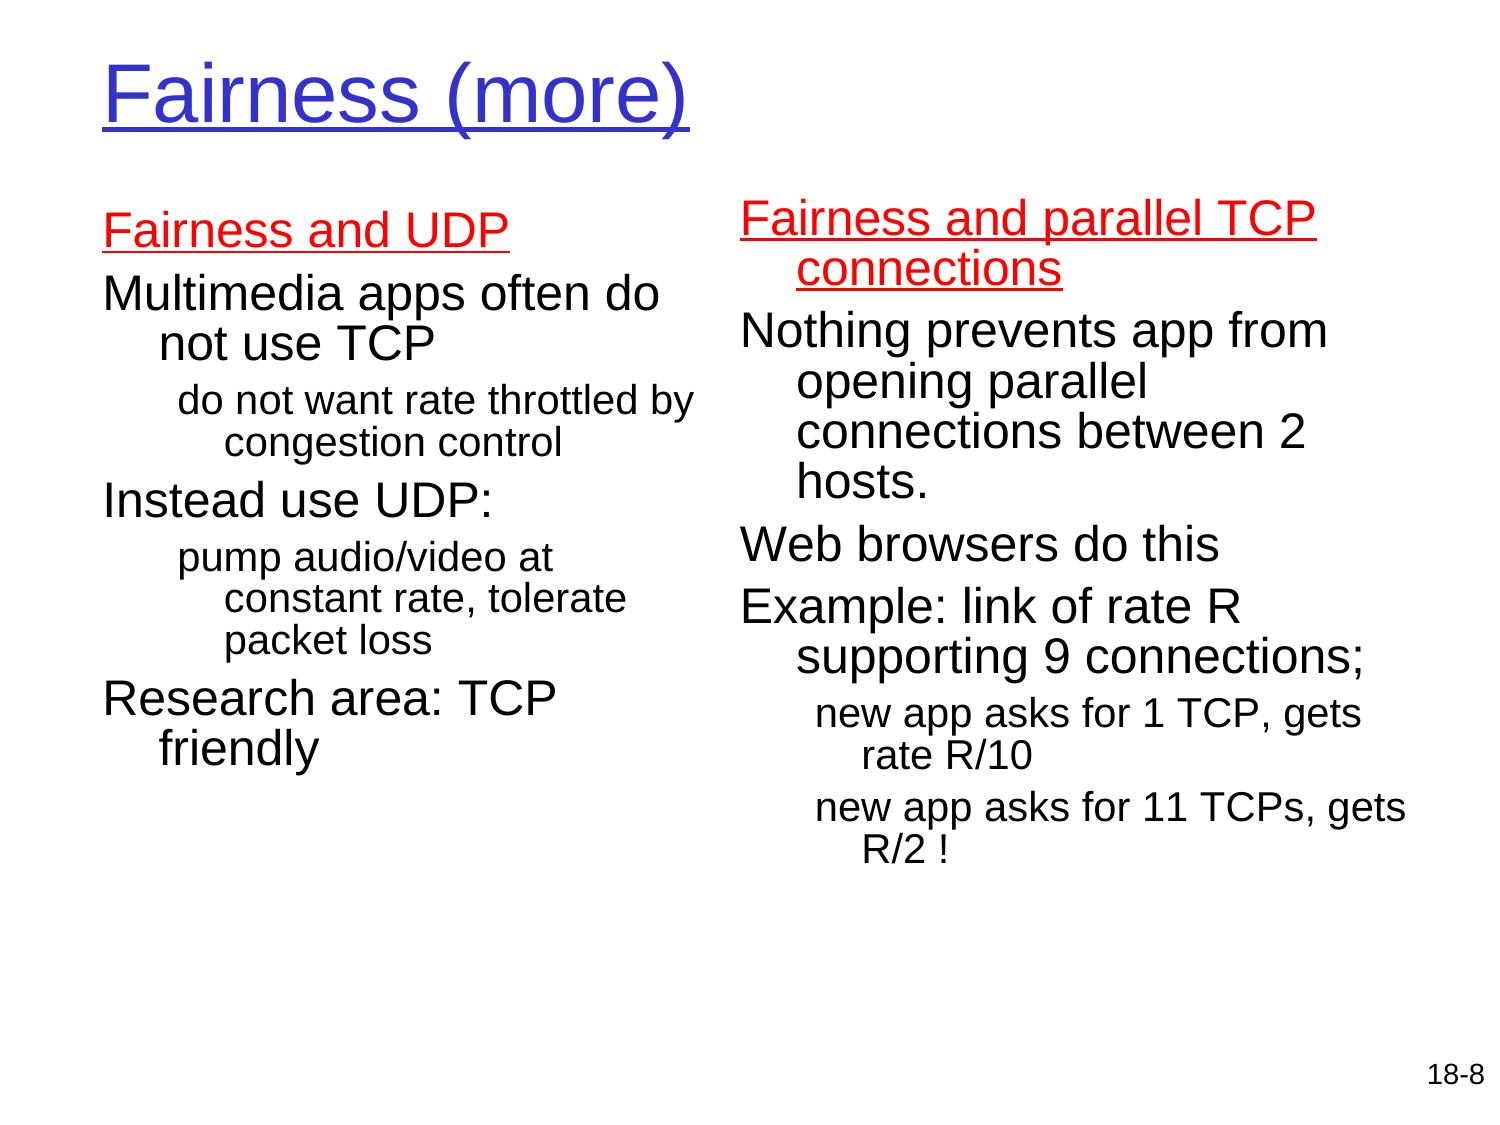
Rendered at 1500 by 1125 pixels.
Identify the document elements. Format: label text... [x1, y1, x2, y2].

list Fairness and UDP Multimedia apps often do not use TCP do not want rate throttled by congestion control Instead use UDP: pump audio/video at constant rate, tolerate packet loss Research area: TCP friendly [87, 199, 713, 963]
title Fairness (more) [87, 0, 1363, 188]
list Fairness and parallel TCP connections Nothing prevents app from opening parallel connections between 2 hosts. Web browsers do this Example: link of rate R supporting 9 connections; new app asks for 1 TCP, gets rate R/10 new app asks for 11 TCPs, gets R/2 ! [724, 187, 1438, 1011]
